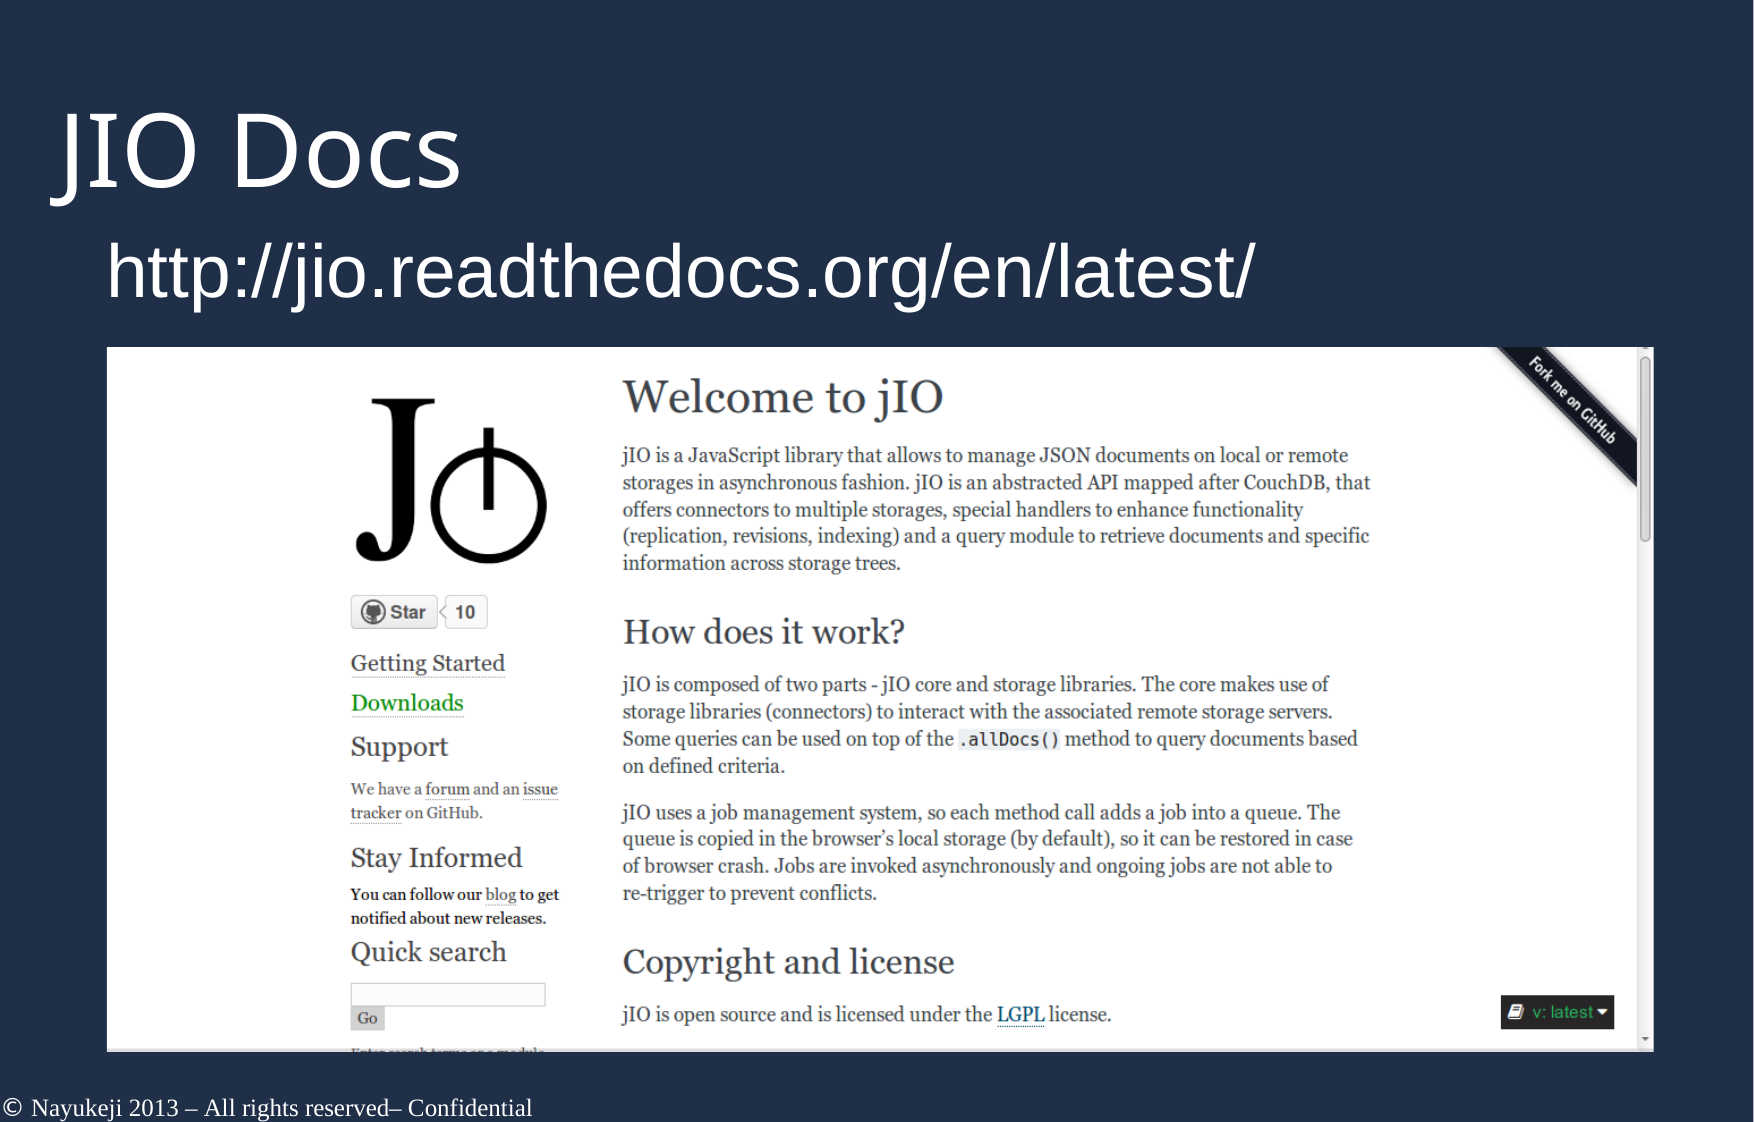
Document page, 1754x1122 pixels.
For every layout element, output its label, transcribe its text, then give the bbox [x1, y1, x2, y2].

title JIO Docs [59, 59, 1695, 237]
picture [106, 347, 1654, 1052]
text_box http://jio.readthedocs.org/en/latest/ [106, 229, 1257, 314]
